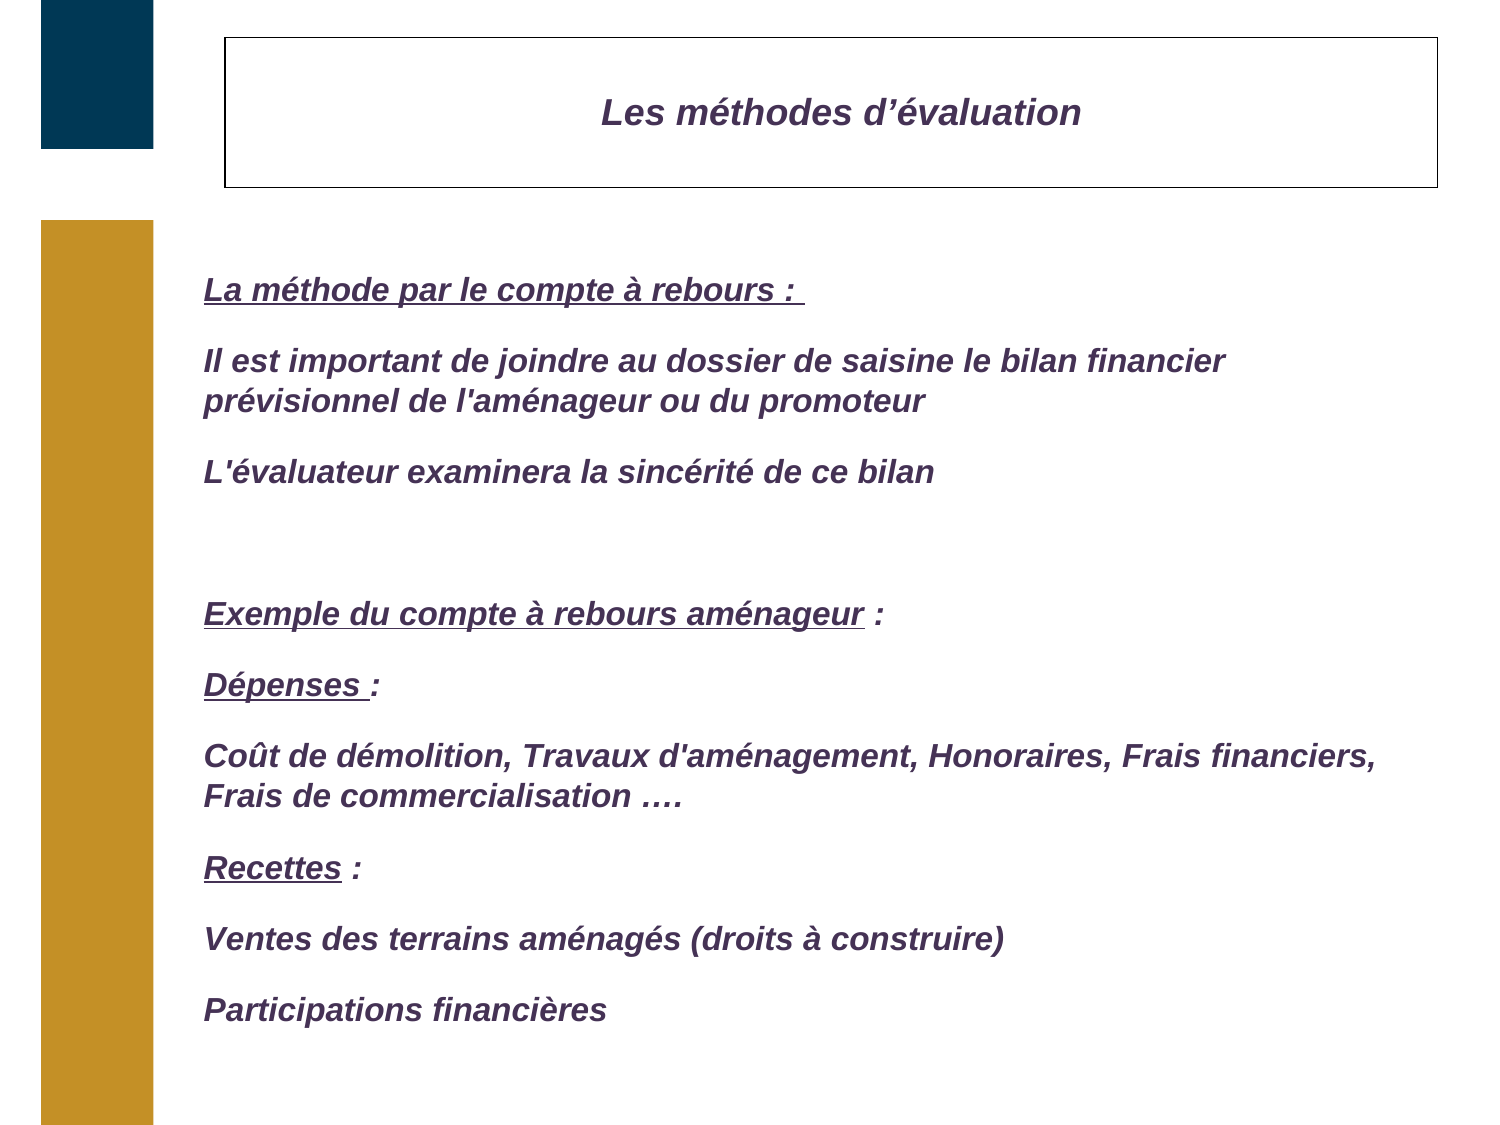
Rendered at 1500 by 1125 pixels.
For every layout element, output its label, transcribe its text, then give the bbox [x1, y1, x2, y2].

text_box Les méthodes d’évaluation [225, 37, 1438, 188]
text_box La méthode par le compte à rebours : Il est important de joindre au dossier de saisine le bilan financier prévisionnel de l'aménageur ou du promoteur L'évaluateur examinera la sincérité de ce bilan Exemple du compte à rebours aménageur : Dépenses : Coût de démolition, Travaux d'aménagement, Honoraires, Frais financiers, Frais de commercialisation …. Recettes : Ventes des terrains aménagés (droits à construire) Participations financières [189, 188, 1442, 1125]
